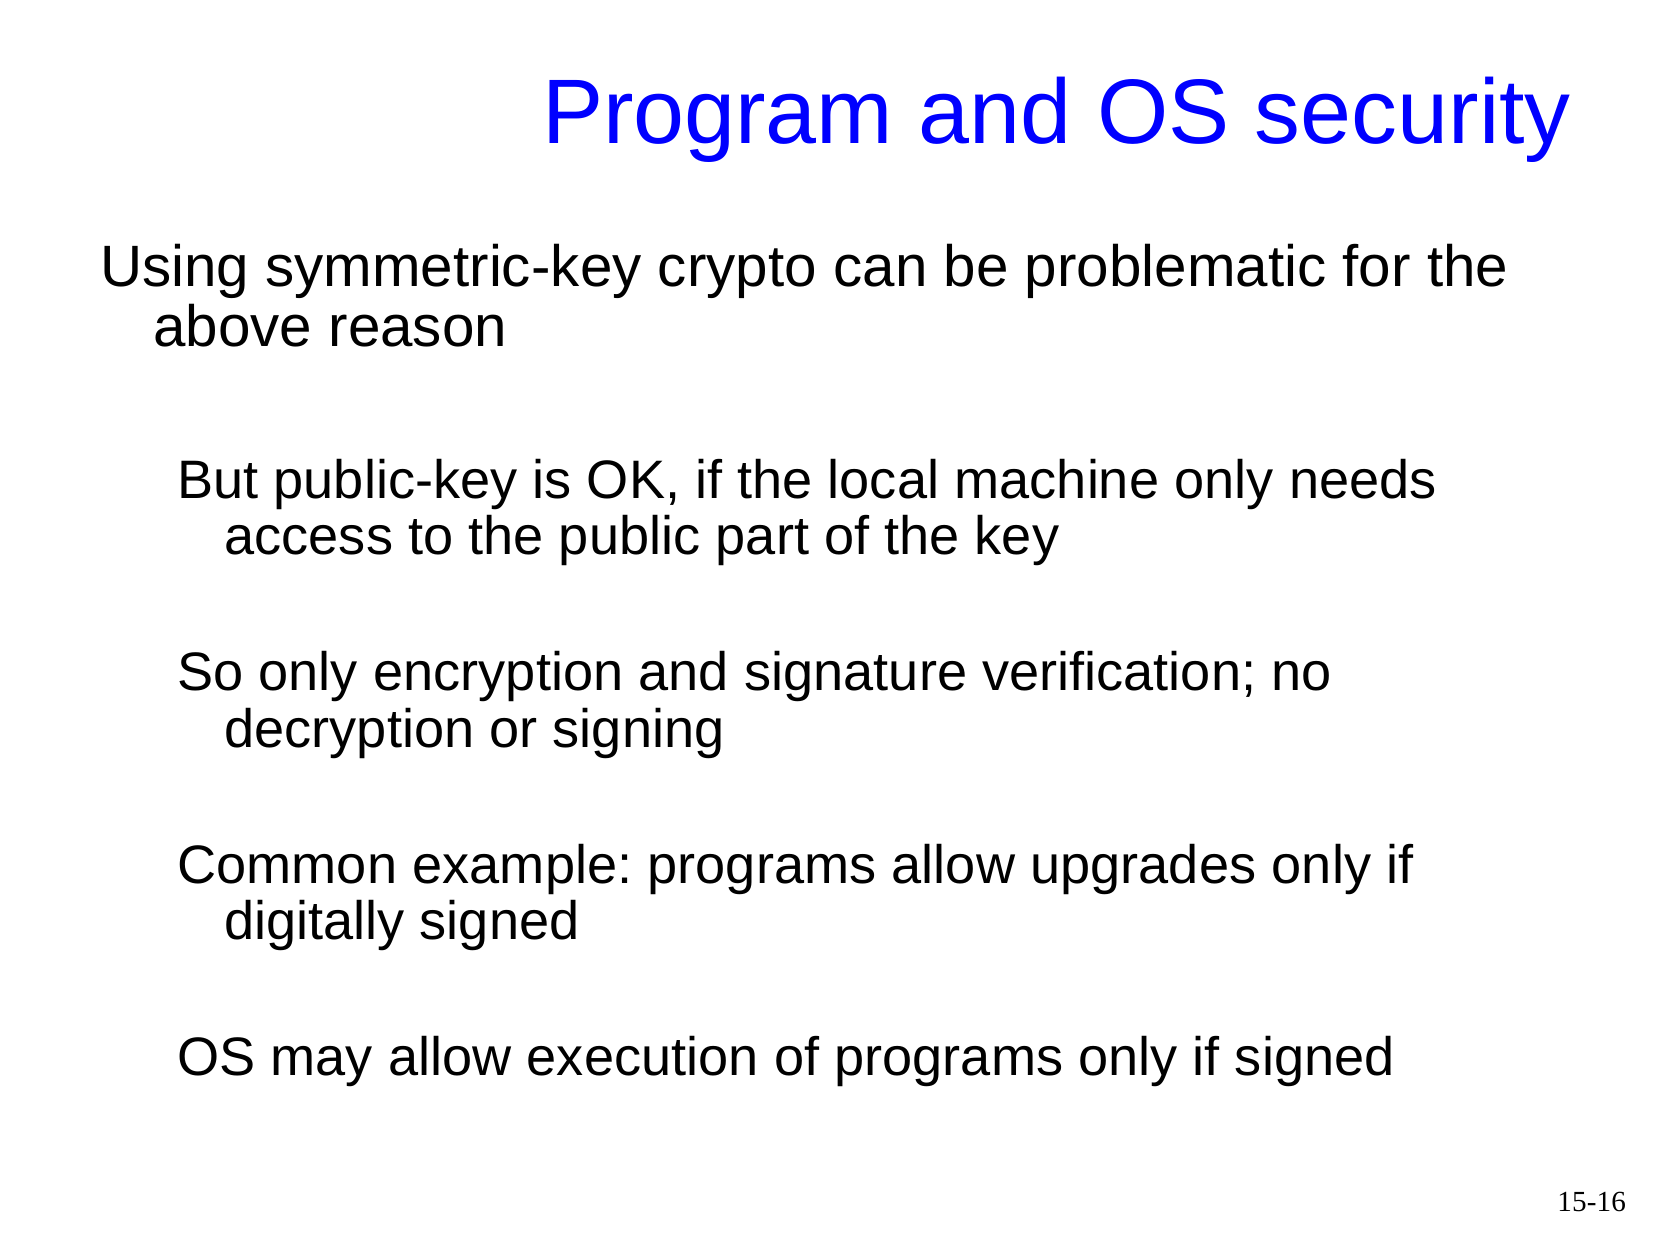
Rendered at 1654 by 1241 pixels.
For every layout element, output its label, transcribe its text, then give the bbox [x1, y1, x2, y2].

list Using symmetric-key crypto can be problematic for the above reason But public-key is OK, if the local machine only needs access to the public part of the key So only encryption and signature verification; no decryption or signing Common example: programs allow upgrades only if digitally signed OS may allow execution of programs only if signed [82, 237, 1571, 1156]
title Program and OS security [84, 18, 1573, 211]
